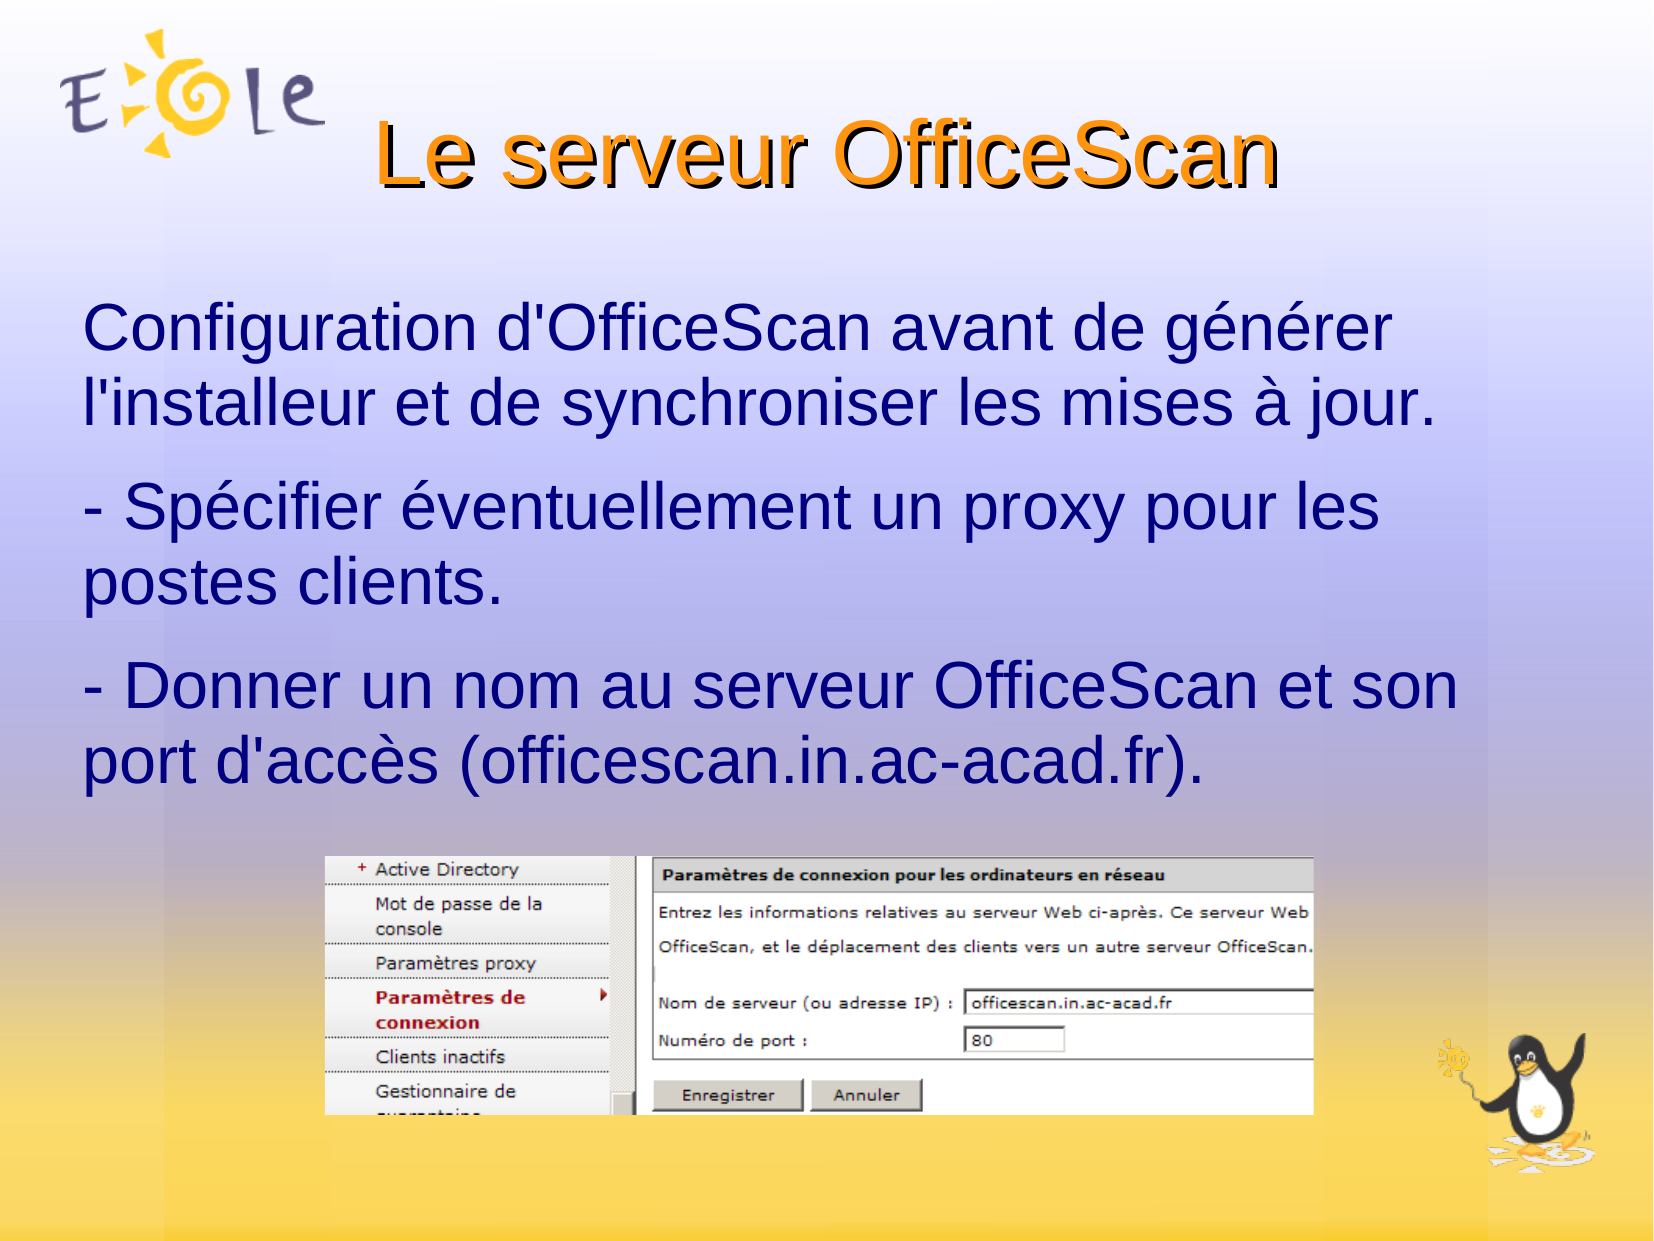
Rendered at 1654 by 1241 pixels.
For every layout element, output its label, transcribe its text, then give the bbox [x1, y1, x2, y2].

title Le serveur OfficeScan [82, 56, 1571, 250]
list Configuration d'OfficeScan avant de générer l'installeur et de synchroniser les mises à jour. - Spécifier éventuellement un proxy pour les postes clients. - Donner un nom au serveur OfficeScan et son port d'accès (officescan.in.ac-acad.fr). [82, 290, 1571, 1109]
picture [0, 0, 1654, 1241]
